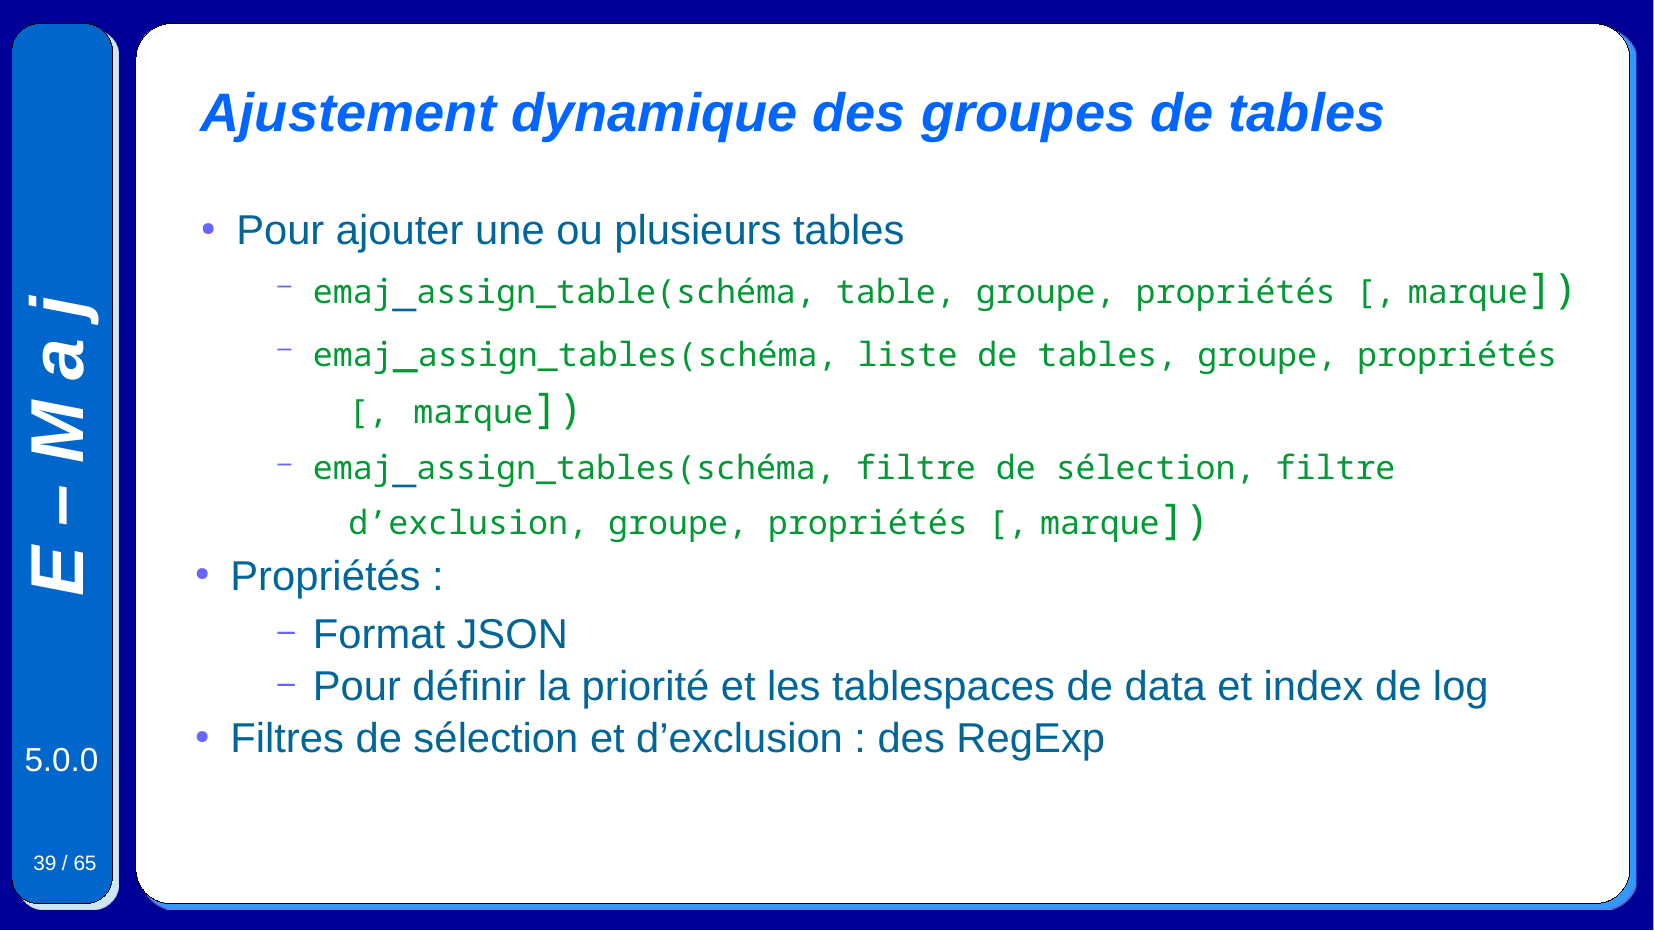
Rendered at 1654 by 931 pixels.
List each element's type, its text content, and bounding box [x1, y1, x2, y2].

list Pour ajouter une ou plusieurs tables emaj_assign_table(schéma, table, groupe, propriétés [, marque]) emaj_assign_tables(schéma, liste de tables, groupe, propriétés [, marque]) emaj_assign_tables(schéma, filtre de sélection, filtre d’exclusion, groupe, propriétés [, marque]) Propriétés : Format JSON Pour définir la priorité et les tablespaces de data et index de log Filtres de sélection et d’exclusion : des RegExp [177, 206, 1587, 834]
title Ajustement dynamique des groupes de tables [200, 34, 1575, 191]
